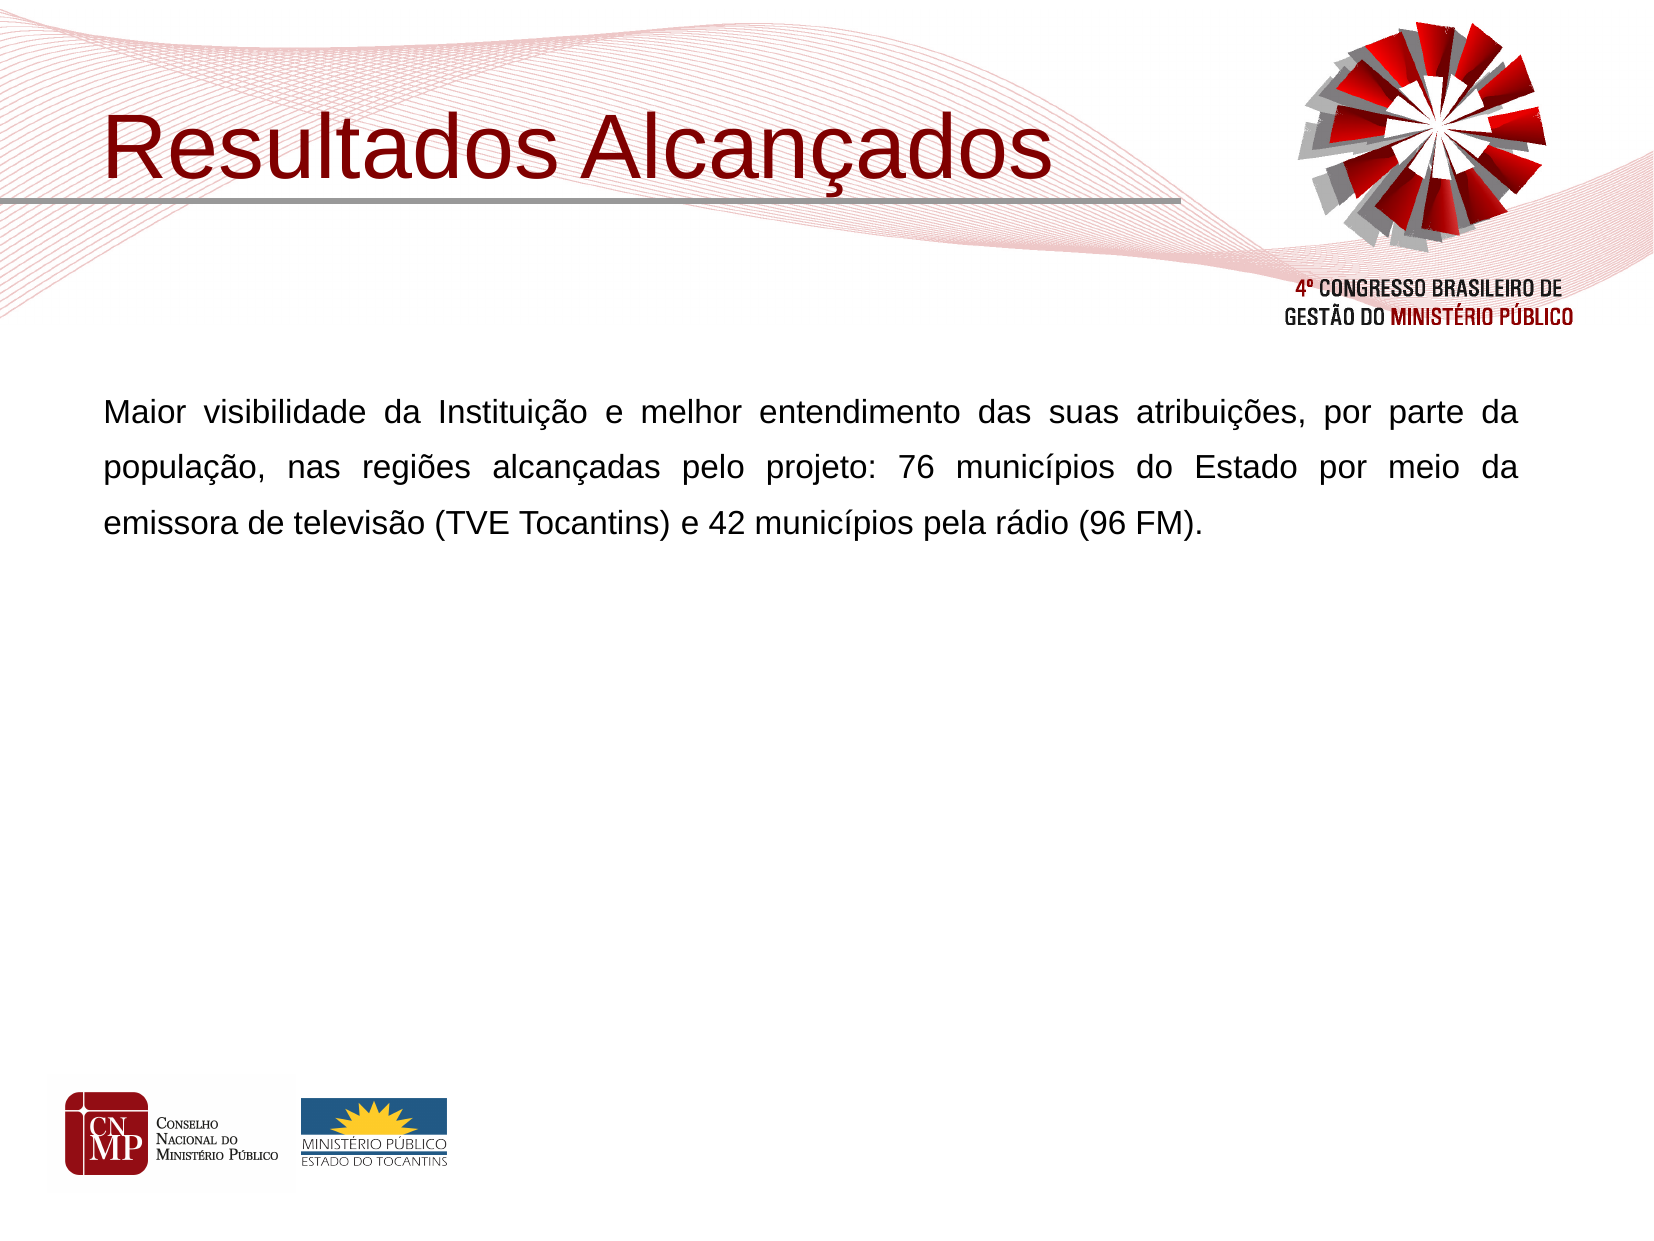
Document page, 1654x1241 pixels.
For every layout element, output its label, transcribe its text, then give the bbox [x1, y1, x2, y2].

picture [301, 1098, 447, 1166]
picture [0, 9, 1654, 325]
picture [47, 1074, 296, 1193]
text_box Maior visibilidade da Instituição e melhor entendimento das suas atribuições, por parte da população, nas regiões alcançadas pelo projeto: 76 municípios do Estado por meio da emissora de televisão (TVE Tocantins) e 42 municípios pela rádio (96 FM). [88, 367, 1536, 532]
text_box Resultados Alcançados [35, 88, 1123, 206]
